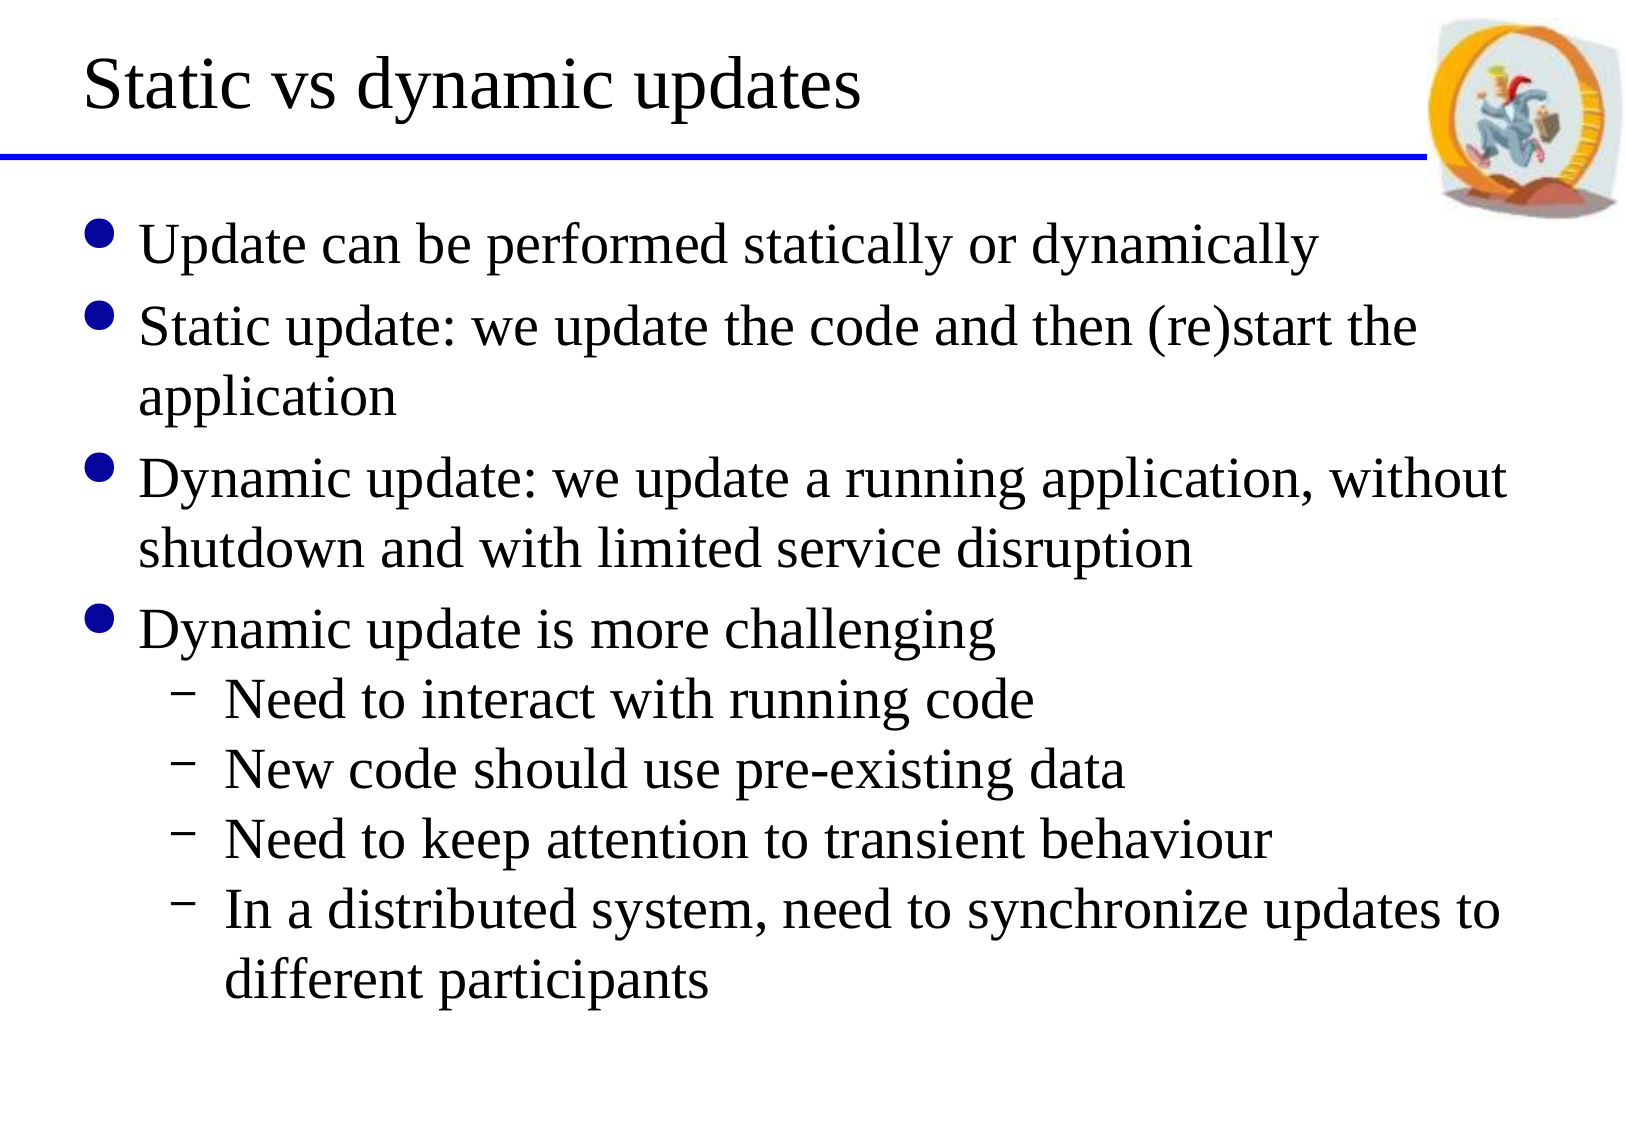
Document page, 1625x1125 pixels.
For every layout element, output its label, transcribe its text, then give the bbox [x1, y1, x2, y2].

title Static vs dynamic updates [67, 27, 1427, 131]
picture [1427, 17, 1625, 221]
list Update can be performed statically or dynamically Static update: we update the code and then (re)start the application Dynamic update: we update a running application, without shutdown and with limited service disruption Dynamic update is more challenging Need to interact with running code New code should use pre-existing data Need to keep attention to transient behaviour In a distributed system, need to synchronize updates to different participants [67, 198, 1546, 1061]
